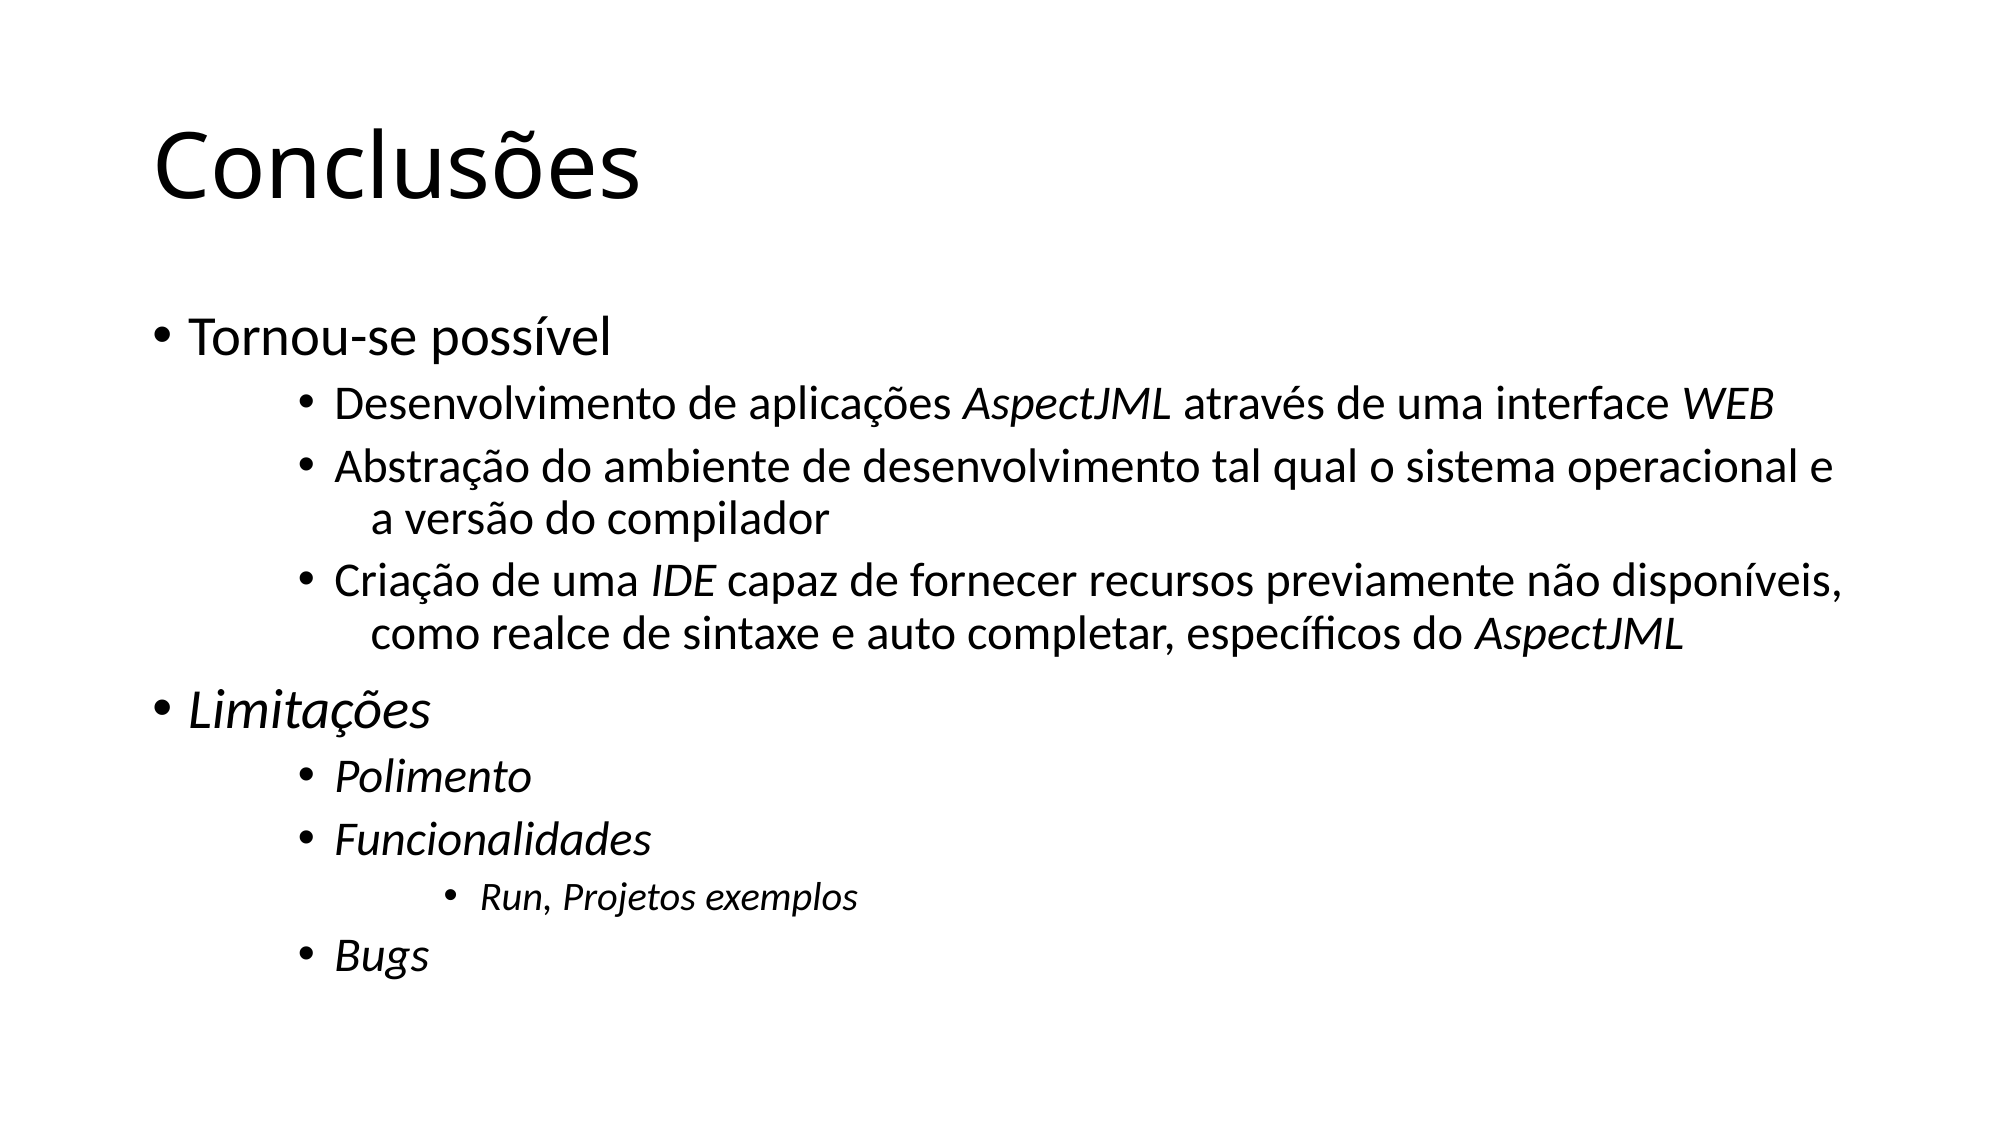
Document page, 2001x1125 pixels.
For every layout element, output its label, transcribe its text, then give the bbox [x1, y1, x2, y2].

title Conclusões [137, 59, 1863, 278]
list Tornou-se possível Desenvolvimento de aplicações AspectJML através de uma interface WEB Abstração do ambiente de desenvolvimento tal qual o sistema operacional e a versão do compilador Criação de uma IDE capaz de fornecer recursos previamente não disponíveis, como realce de sintaxe e auto completar, específicos do AspectJML Limitações Polimento Funcionalidades Run, Projetos exemplos Bugs [137, 299, 1863, 1014]
